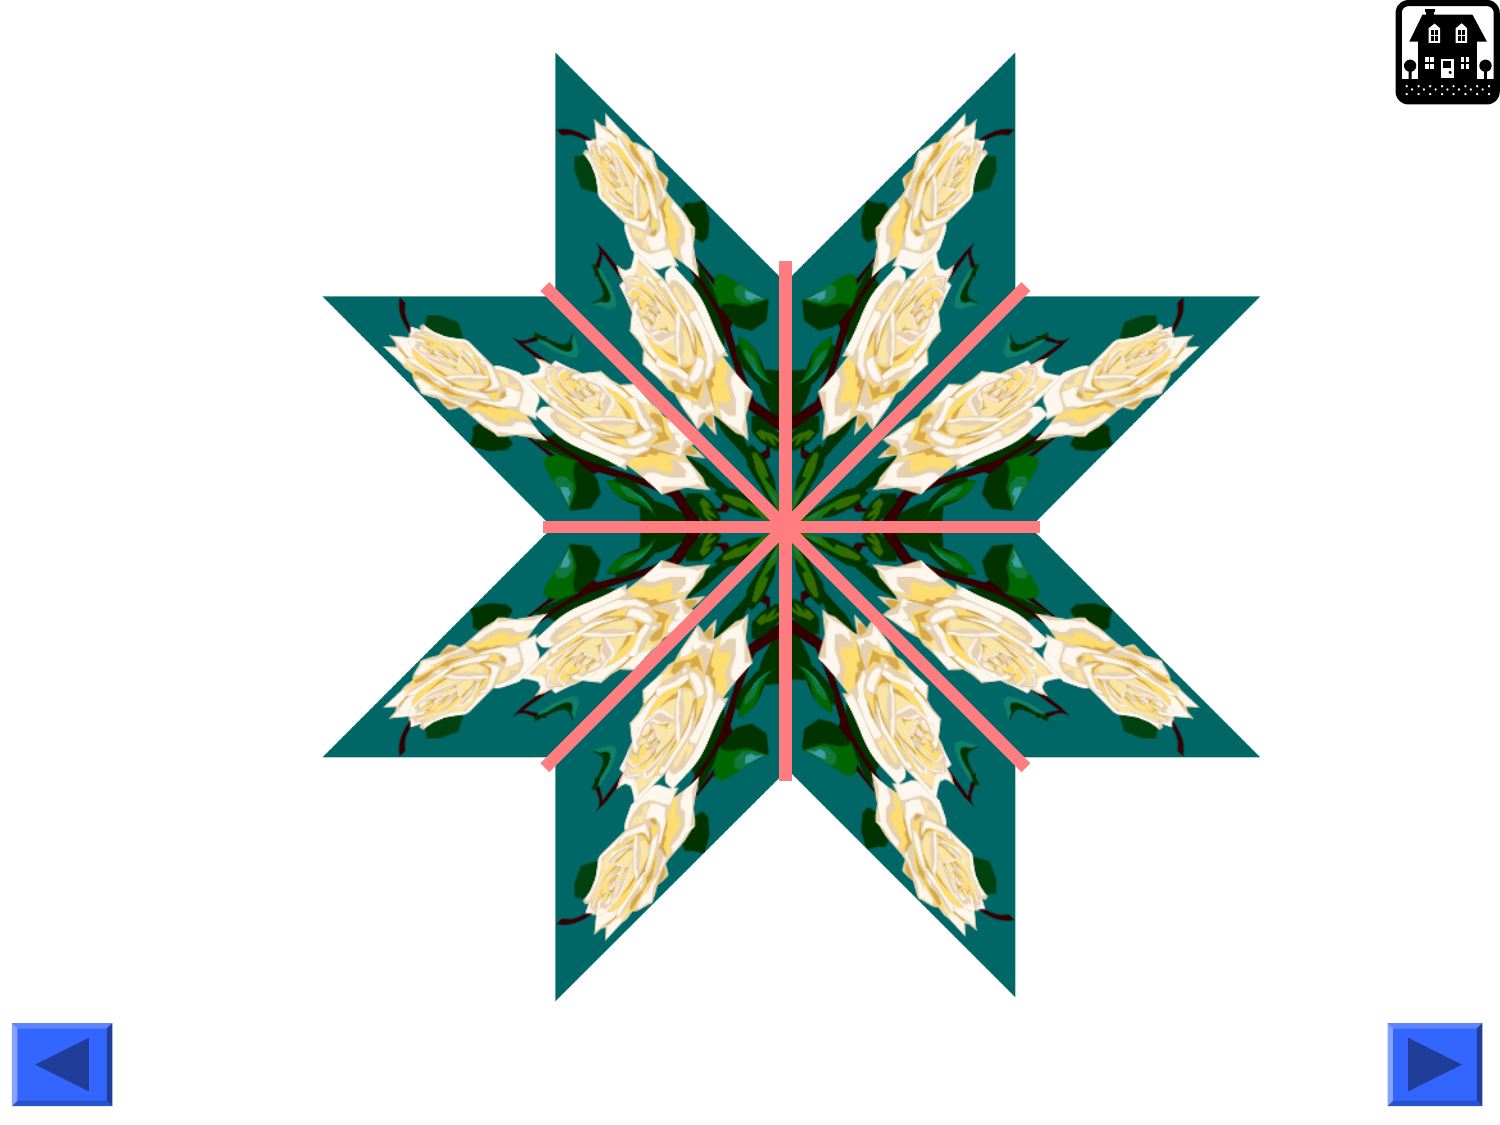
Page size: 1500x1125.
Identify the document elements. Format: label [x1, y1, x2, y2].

text_box [1388, 1023, 1483, 1107]
picture [320, 295, 769, 759]
picture [554, 50, 1017, 510]
text_box [13, 1023, 113, 1107]
picture [1395, 0, 1500, 105]
picture [554, 544, 1017, 1004]
picture [802, 295, 1263, 759]
